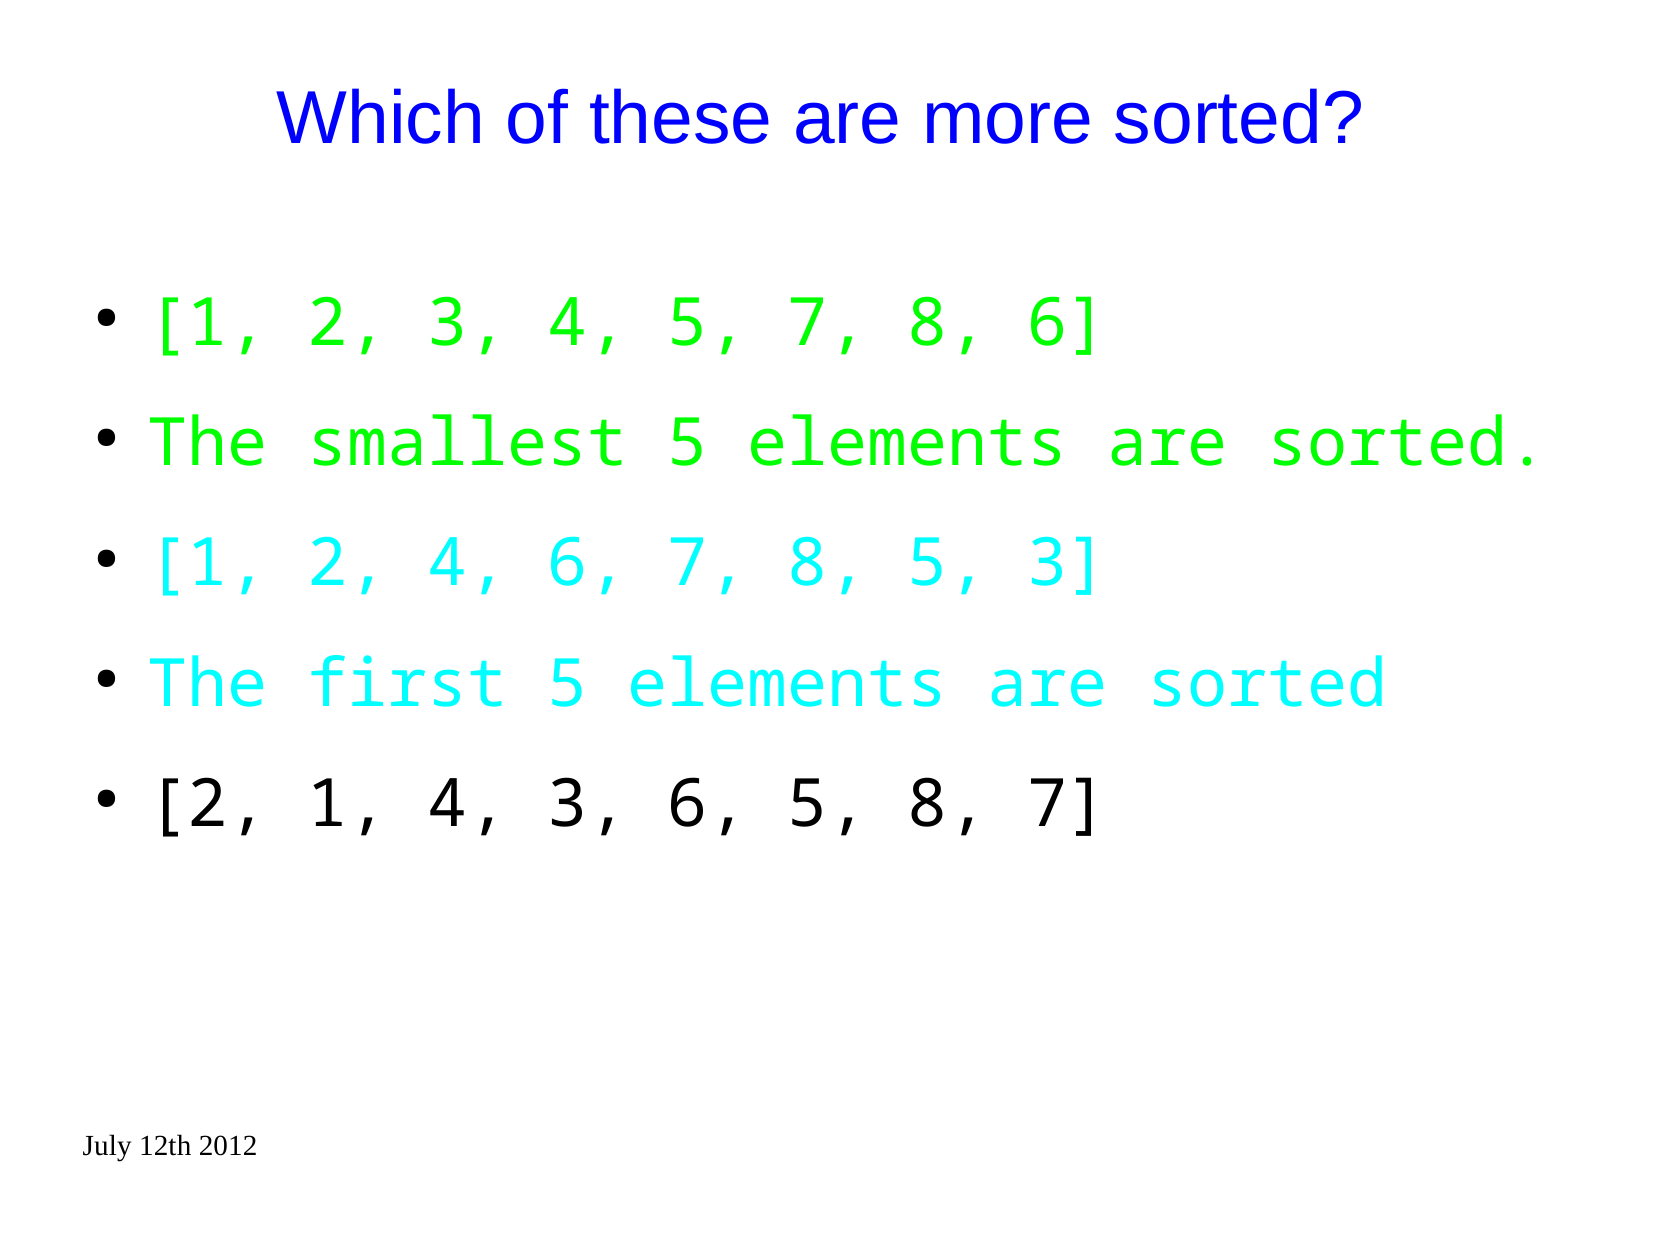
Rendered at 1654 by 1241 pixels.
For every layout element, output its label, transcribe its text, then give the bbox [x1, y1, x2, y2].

title Which of these are more sorted? [76, 58, 1565, 178]
list [1, 2, 3, 4, 5, 7, 8, 6] The smallest 5 elements are sorted. [1, 2, 4, 6, 7, 8, 5, 3] The first 5 elements are sorted [2, 1, 4, 3, 6, 5, 8, 7] [76, 274, 1565, 1093]
